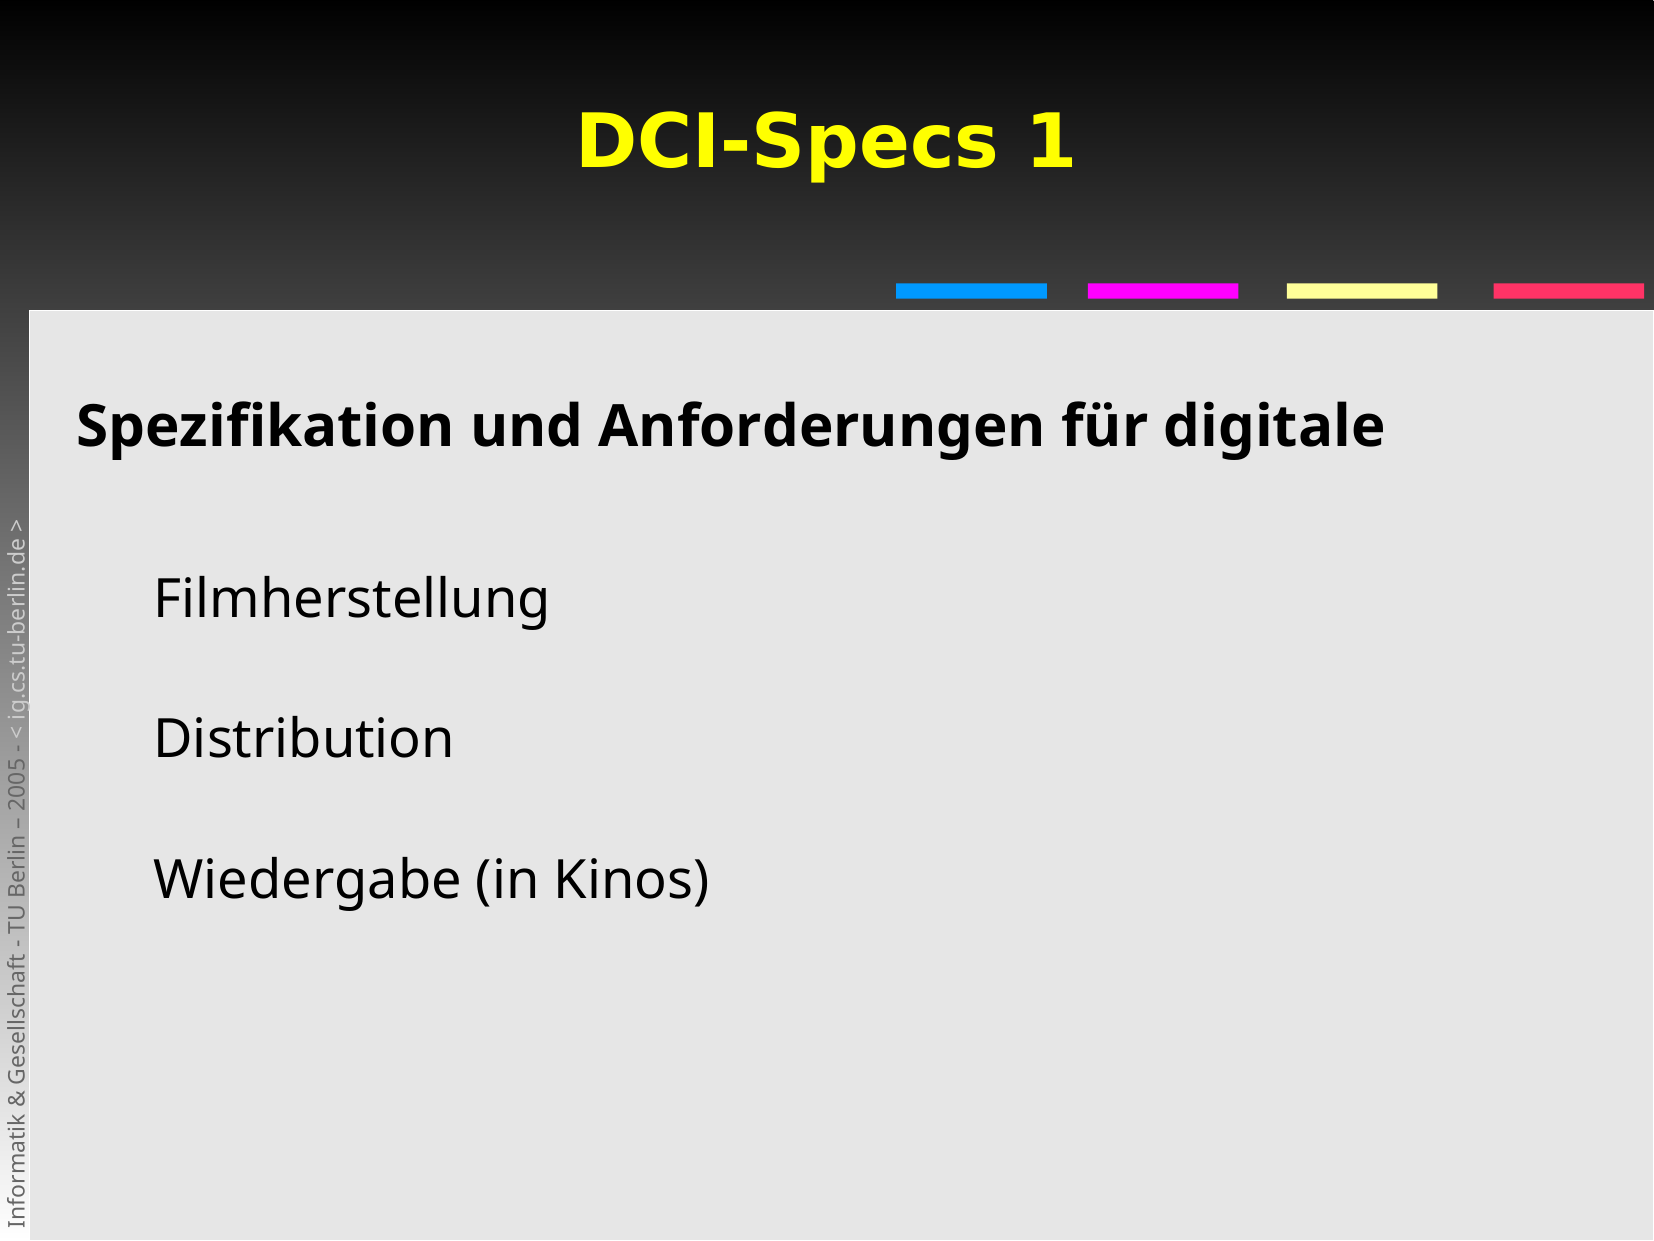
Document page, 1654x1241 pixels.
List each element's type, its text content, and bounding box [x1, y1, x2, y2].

title DCI-Specs 1 [88, 37, 1565, 246]
list Spezifikation und Anforderungen für digitale Filmherstellung Distribution Wiedergabe (in Kinos) [59, 383, 1595, 1182]
